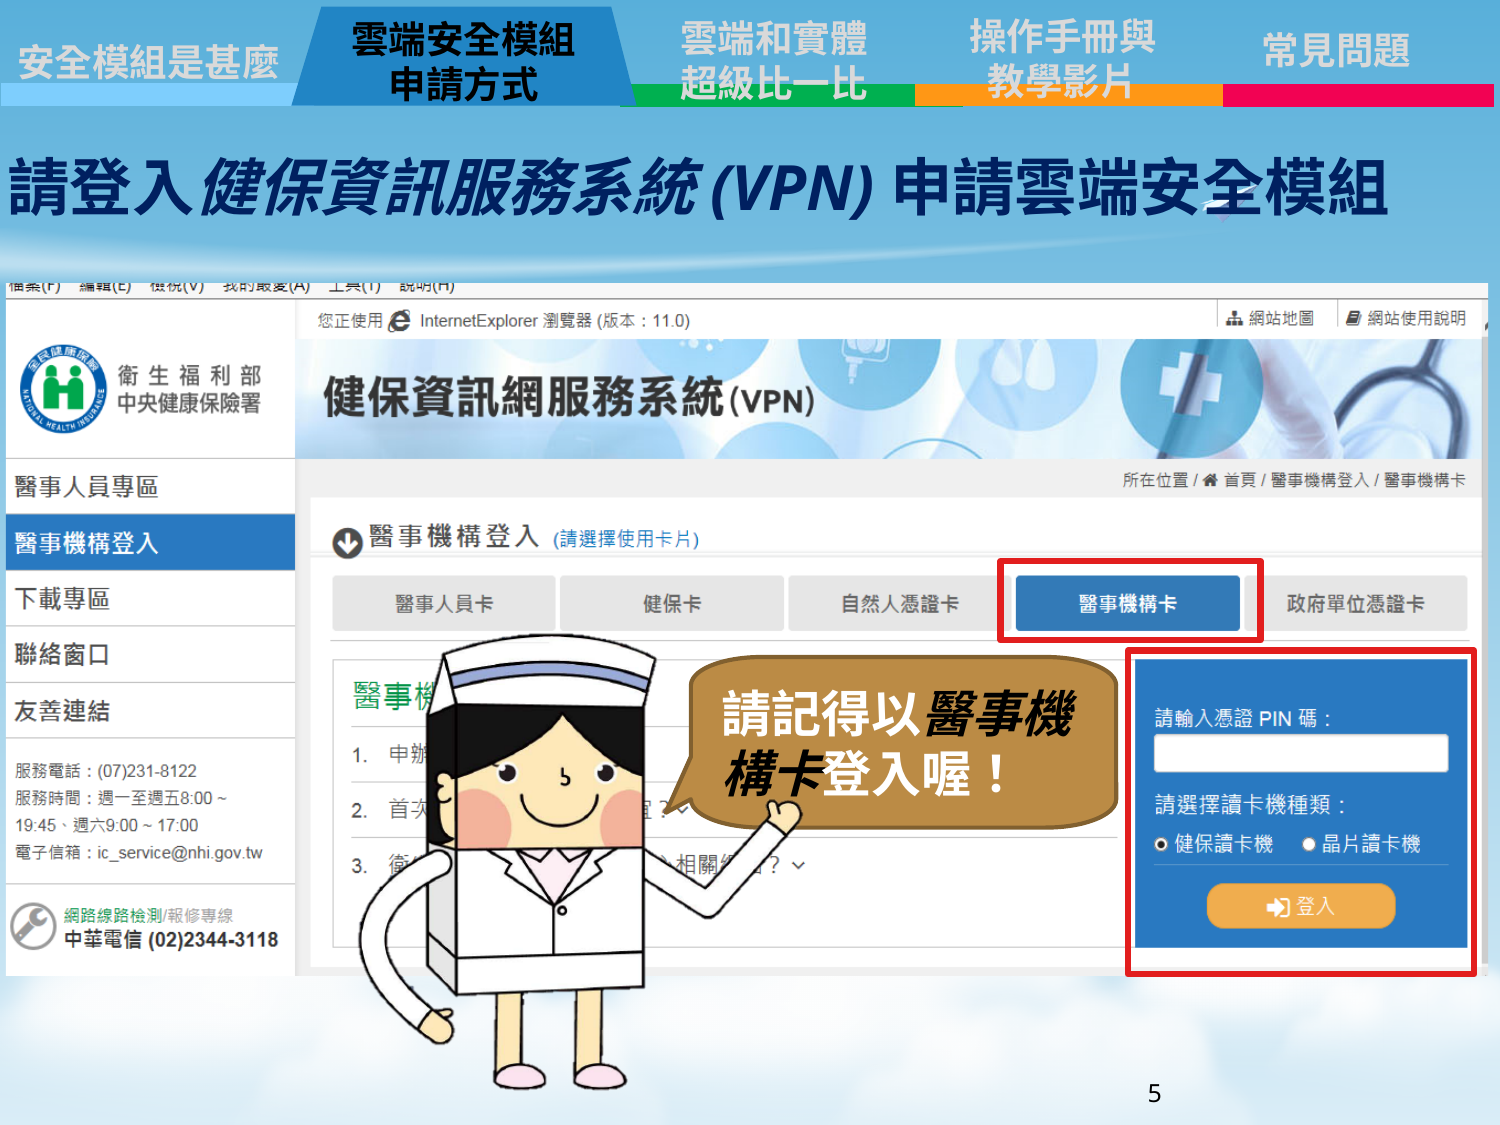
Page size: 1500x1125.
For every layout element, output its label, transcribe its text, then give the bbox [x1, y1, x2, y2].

text_box 請記得以醫事機構卡登入喔！ [810, 656, 1117, 828]
text_box 5 [1132, 1070, 1483, 1124]
picture [5, 283, 1489, 1102]
text_box 請登入健保資訊服務系統(VPN)申請雲端安全模組 [0, 141, 1423, 231]
picture [1131, 654, 1471, 971]
